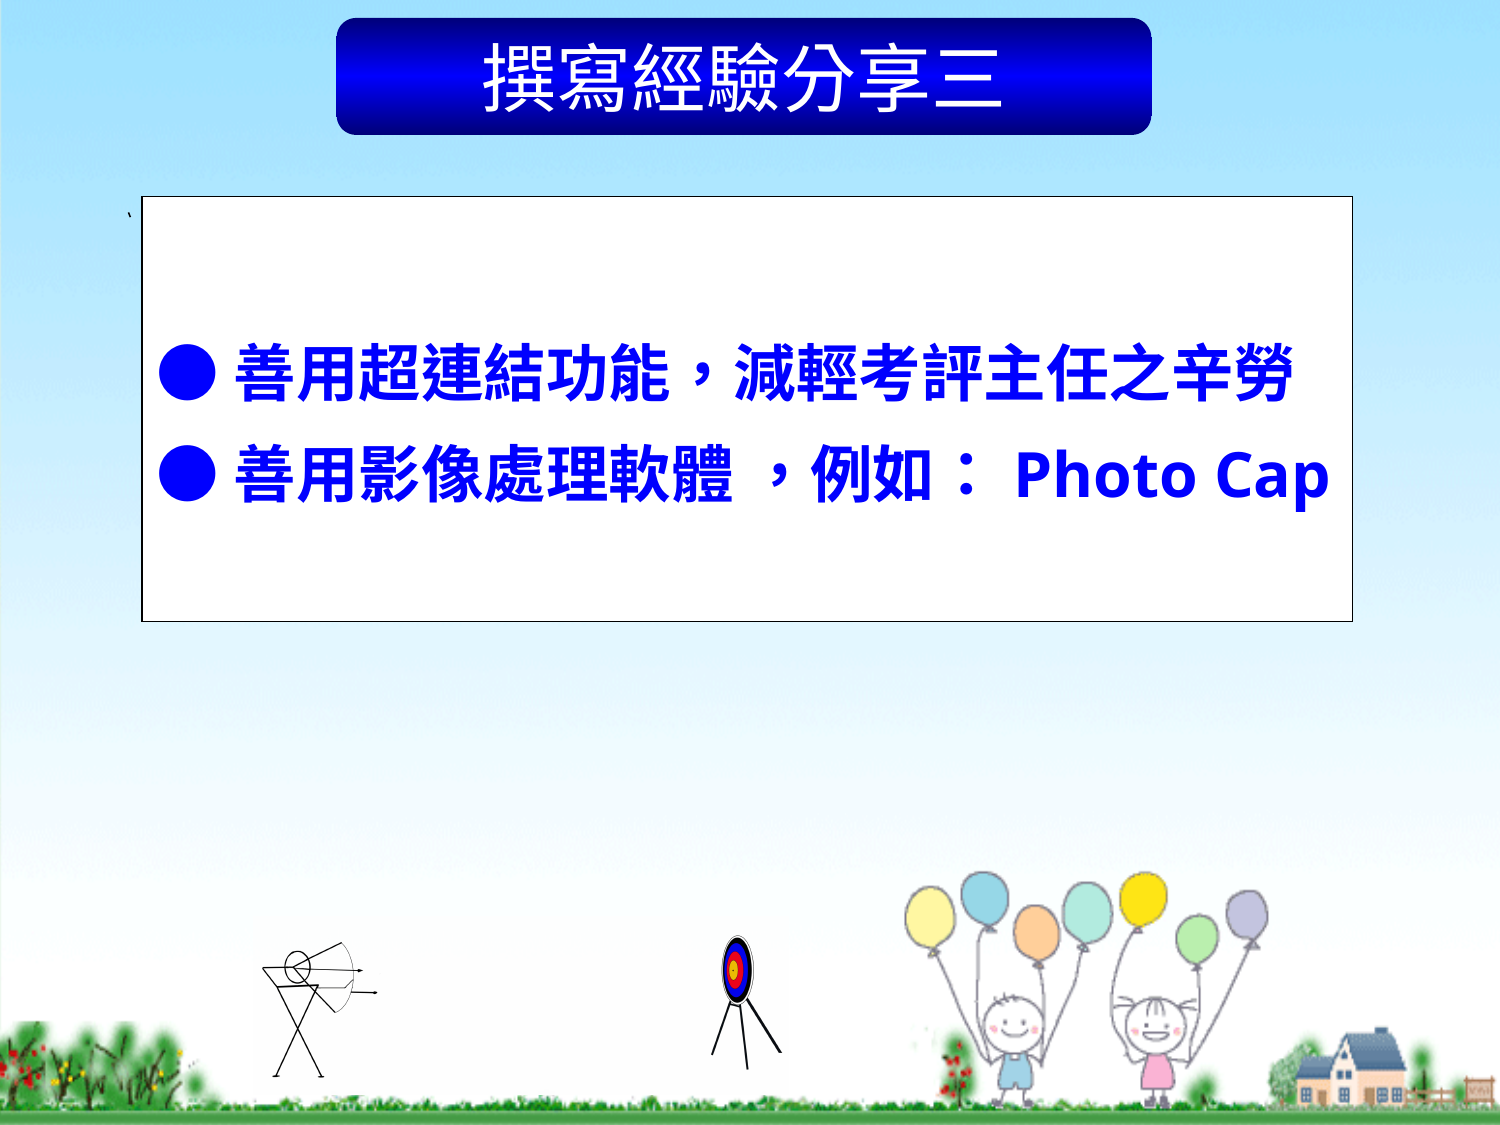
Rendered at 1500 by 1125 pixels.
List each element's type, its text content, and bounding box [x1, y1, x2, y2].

text_box 撰寫經驗分享三 [336, 17, 1152, 135]
text_box ●善用超連結功能，減輕考評主任之辛勞 ●善用影像處理軟體 ，例如：Photo Cap [142, 196, 1352, 621]
picture [0, 0, 1500, 1125]
